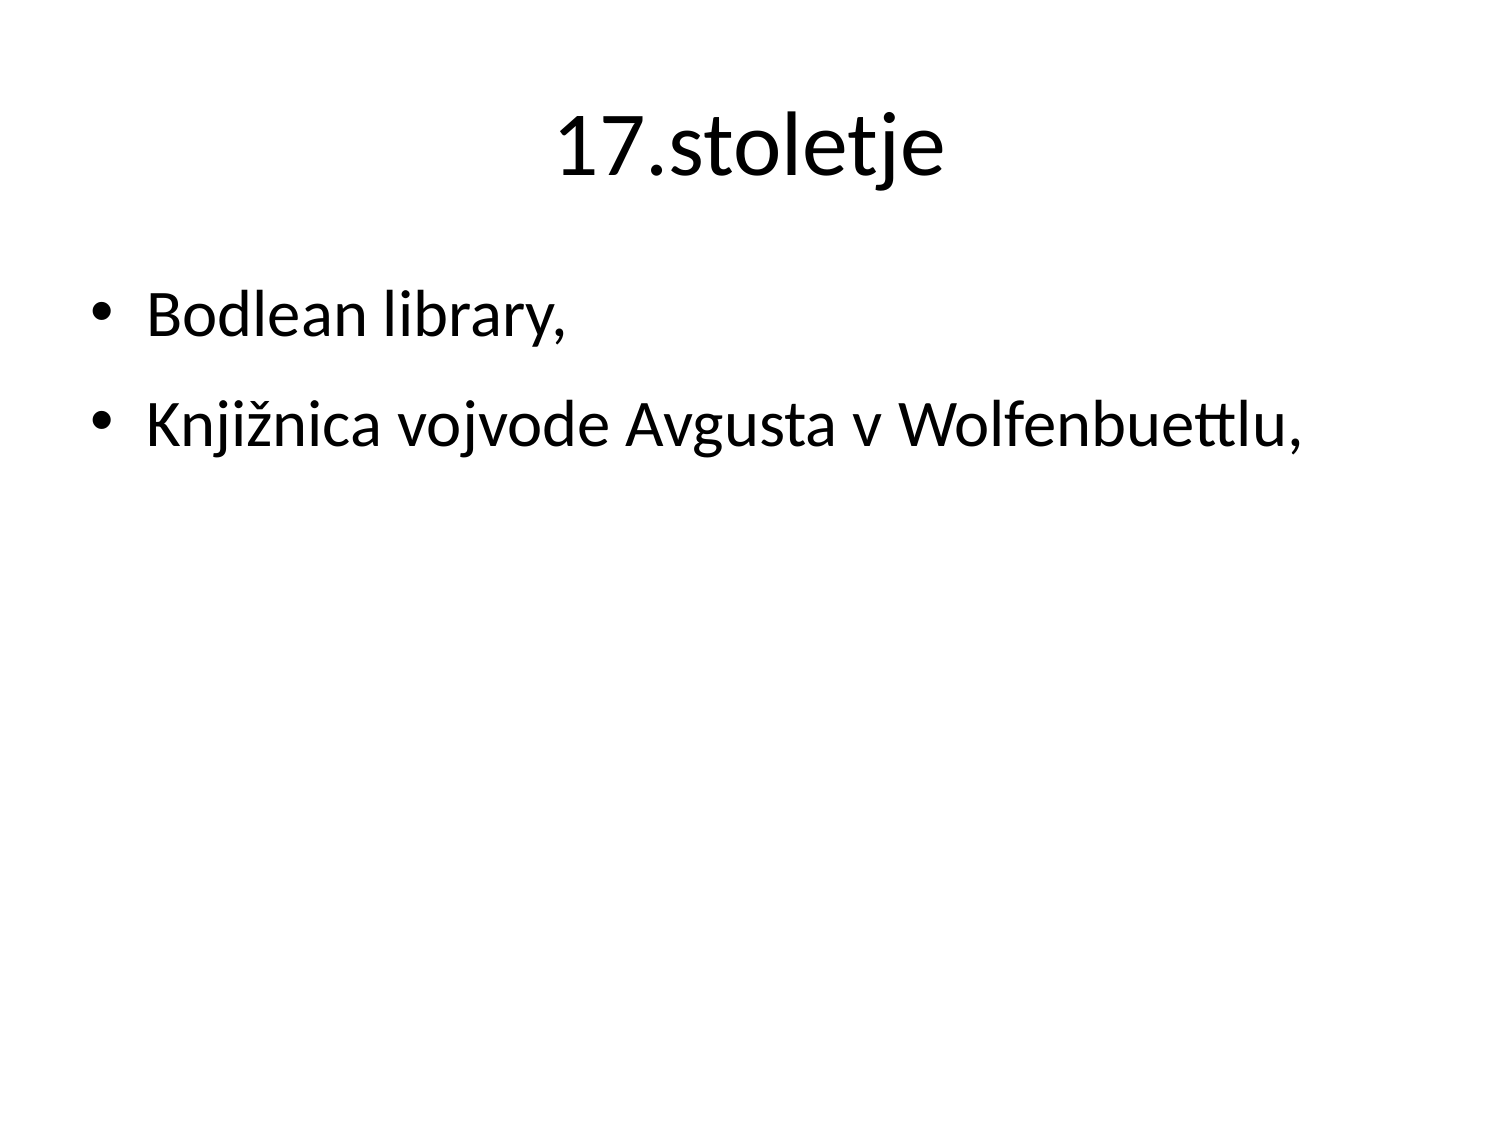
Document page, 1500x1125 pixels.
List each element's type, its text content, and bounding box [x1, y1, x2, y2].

list Bodlean library, Knjižnica vojvode Avgusta v Wolfenbuettlu, [75, 262, 1425, 1005]
title 17.stoletje [75, 45, 1425, 233]
